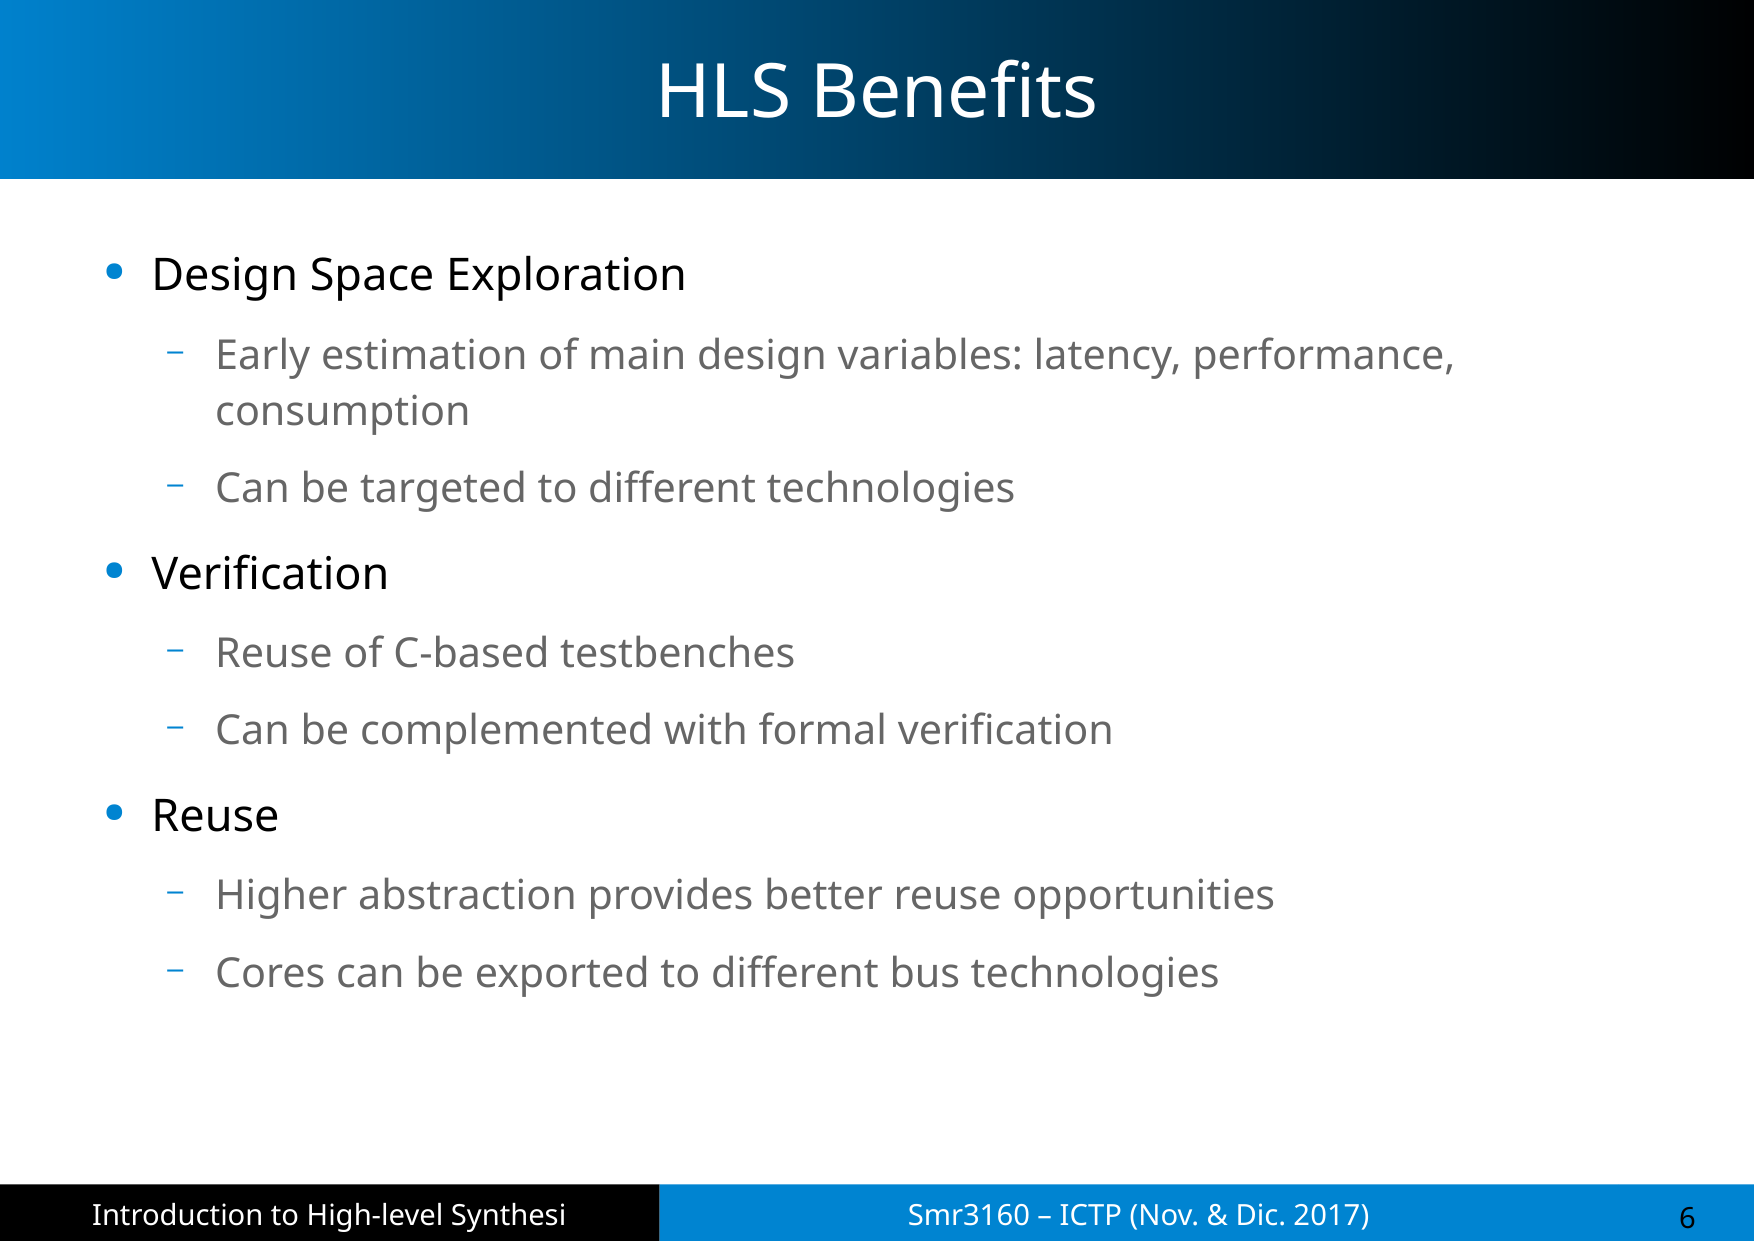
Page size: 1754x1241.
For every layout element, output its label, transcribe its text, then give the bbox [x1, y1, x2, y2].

list Design Space Exploration Early estimation of main design variables: latency, performance, consumption Can be targeted to different technologies Verification Reuse of C-based testbenches Can be complemented with formal verification Reuse Higher abstraction provides better reuse opportunities Cores can be exported to different bus technologies [87, 242, 1667, 1010]
title HLS Benefits [87, 37, 1667, 139]
